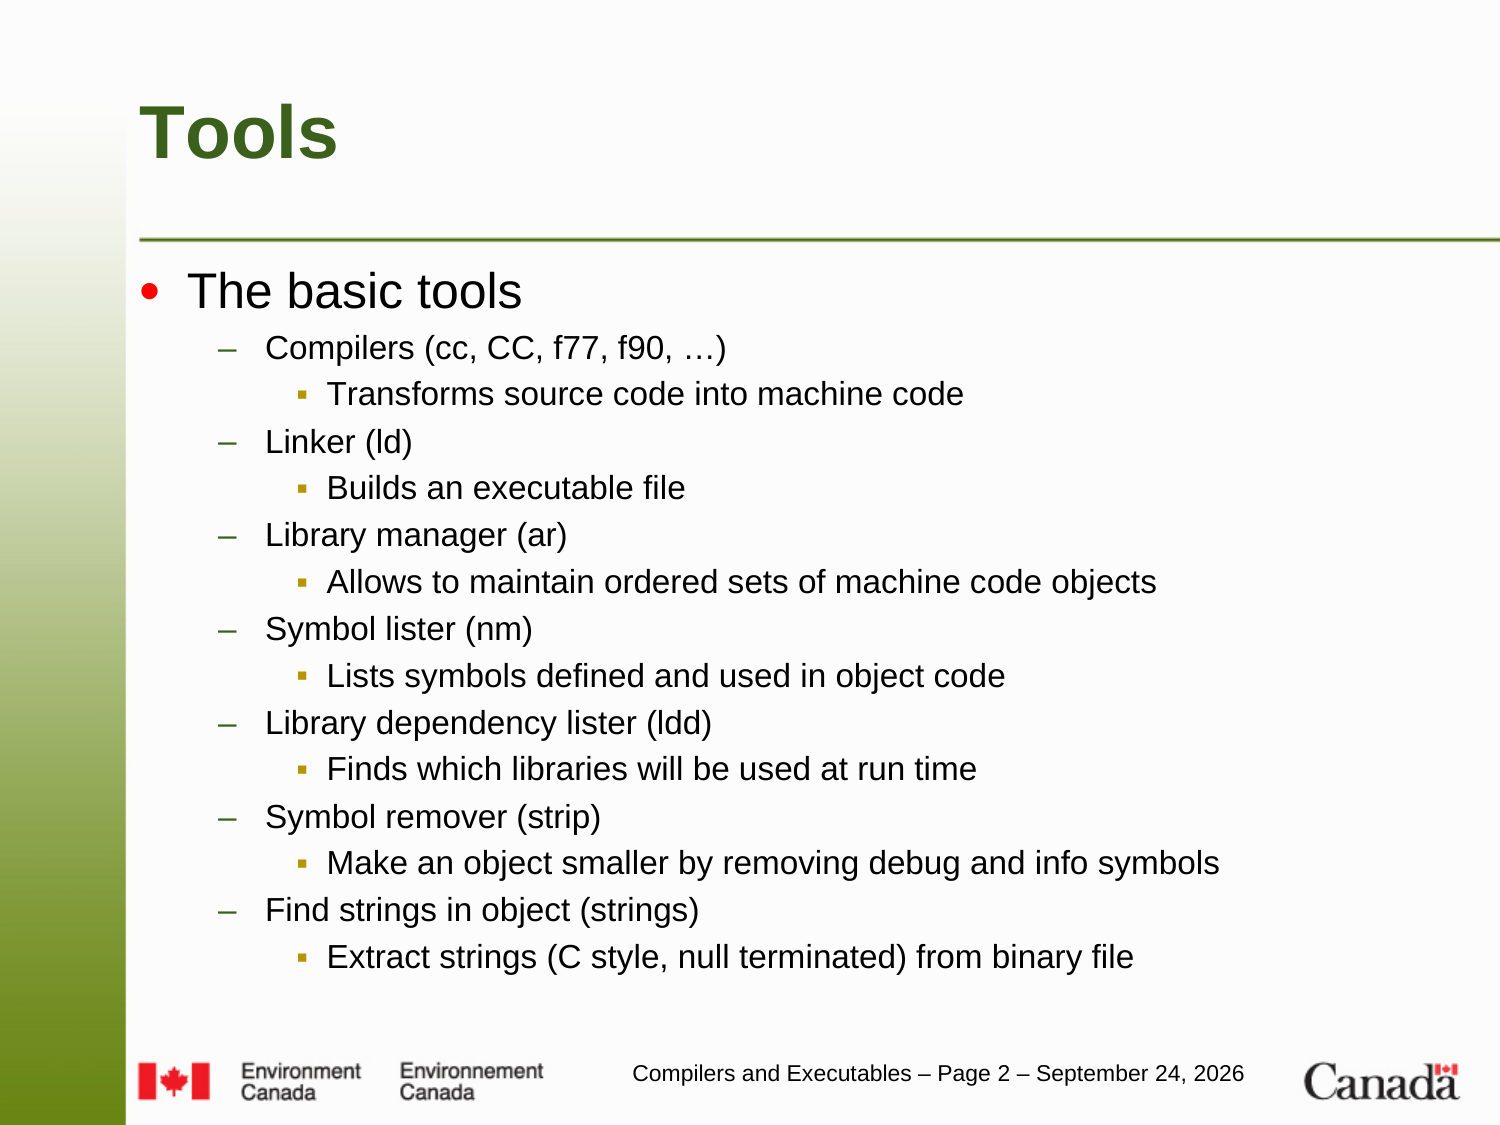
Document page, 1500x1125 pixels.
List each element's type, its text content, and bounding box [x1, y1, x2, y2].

title Tools [125, 45, 1463, 221]
picture [0, 0, 1500, 1125]
list The basic tools Compilers (cc, CC, f77, f90, …) Transforms source code into machine code Linker (ld) Builds an executable file Library manager (ar) Allows to maintain ordered sets of machine code objects Symbol lister (nm) Lists symbols defined and used in object code Library dependency lister (ldd) Finds which libraries will be used at run time Symbol remover (strip) Make an object smaller by removing debug and info symbols Find strings in object (strings) Extract strings (C style, null terminated) from binary file [125, 255, 1463, 1010]
